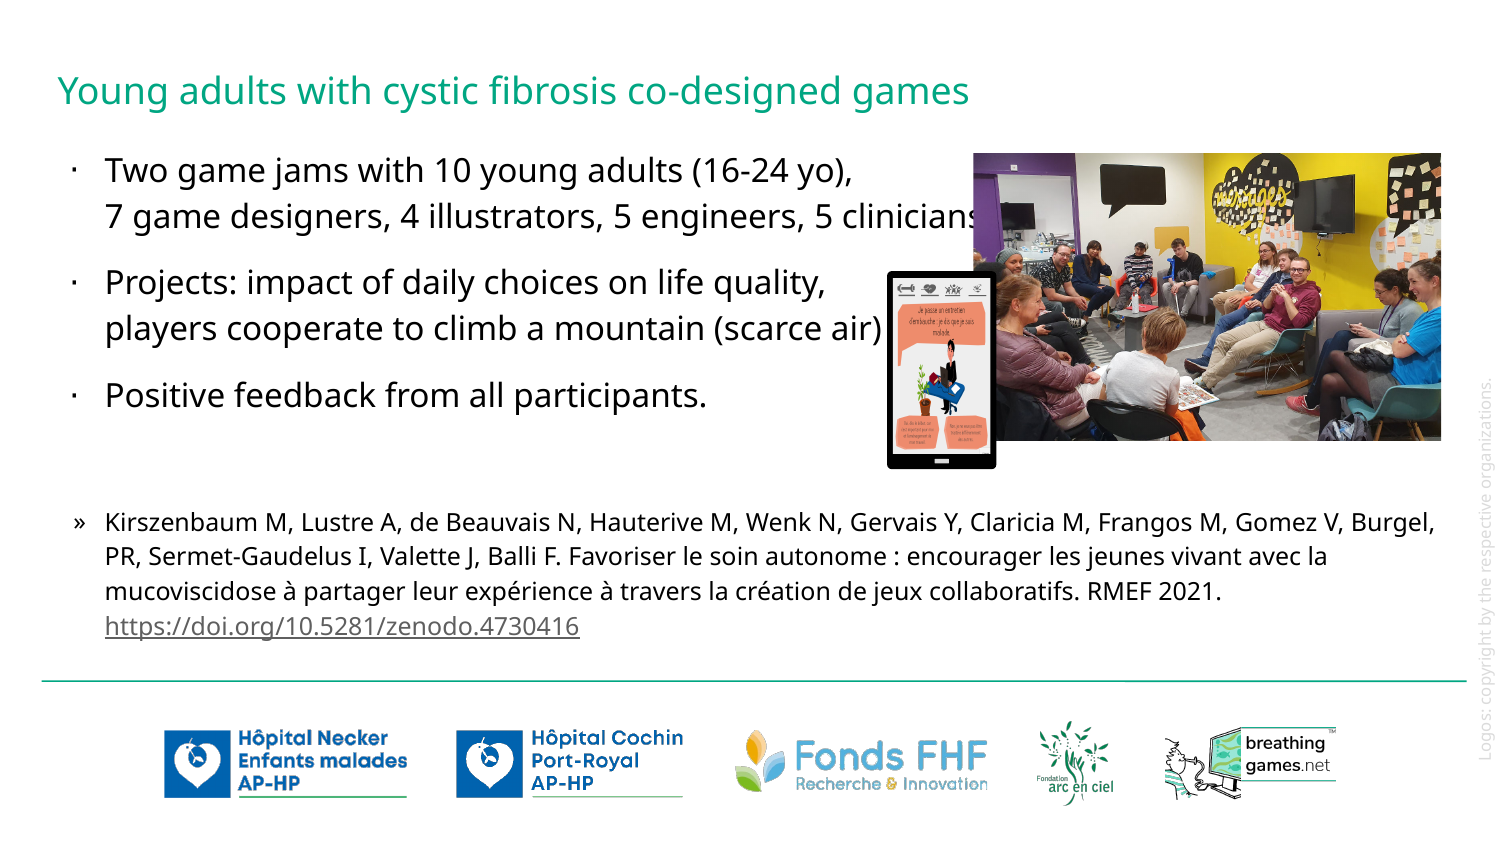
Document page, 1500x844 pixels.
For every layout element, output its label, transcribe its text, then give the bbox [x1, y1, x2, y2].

picture [796, 737, 988, 795]
picture [1037, 721, 1113, 806]
picture [973, 153, 1442, 442]
text_box Logos: copyright by the respective organizations. [1462, 67, 1500, 777]
picture [456, 729, 683, 798]
picture [732, 730, 793, 798]
text_box Young adults with cystic fibrosis co-designed games Two game jams with 10 young adults (16-24 yo), 7 game designers, 4 illustrators, 5 engineers, 5 clinicians Projects: impact of daily choices on life quality, players cooperate to climb a mountain (scarce air) Positive feedback from all participants. Kirszenbaum M, Lustre A, de Beauvais N, Hauterive M, Wenk N, Gervais Y, Claricia M, Frangos M, Gomez V, Burgel, PR, Sermet-Gaudelus I, Valette J, Balli F. Favoriser le soin autonome : encourager les jeunes vivant avec la mucoviscidose à partager leur expérience à travers la création de jeux collaboratifs. RMEF 2021. https://doi.org/10.5281/zenodo.4730416 [42, 47, 1467, 623]
picture [892, 278, 991, 454]
text_box [887, 271, 997, 470]
picture [164, 729, 407, 798]
picture [1165, 727, 1336, 800]
